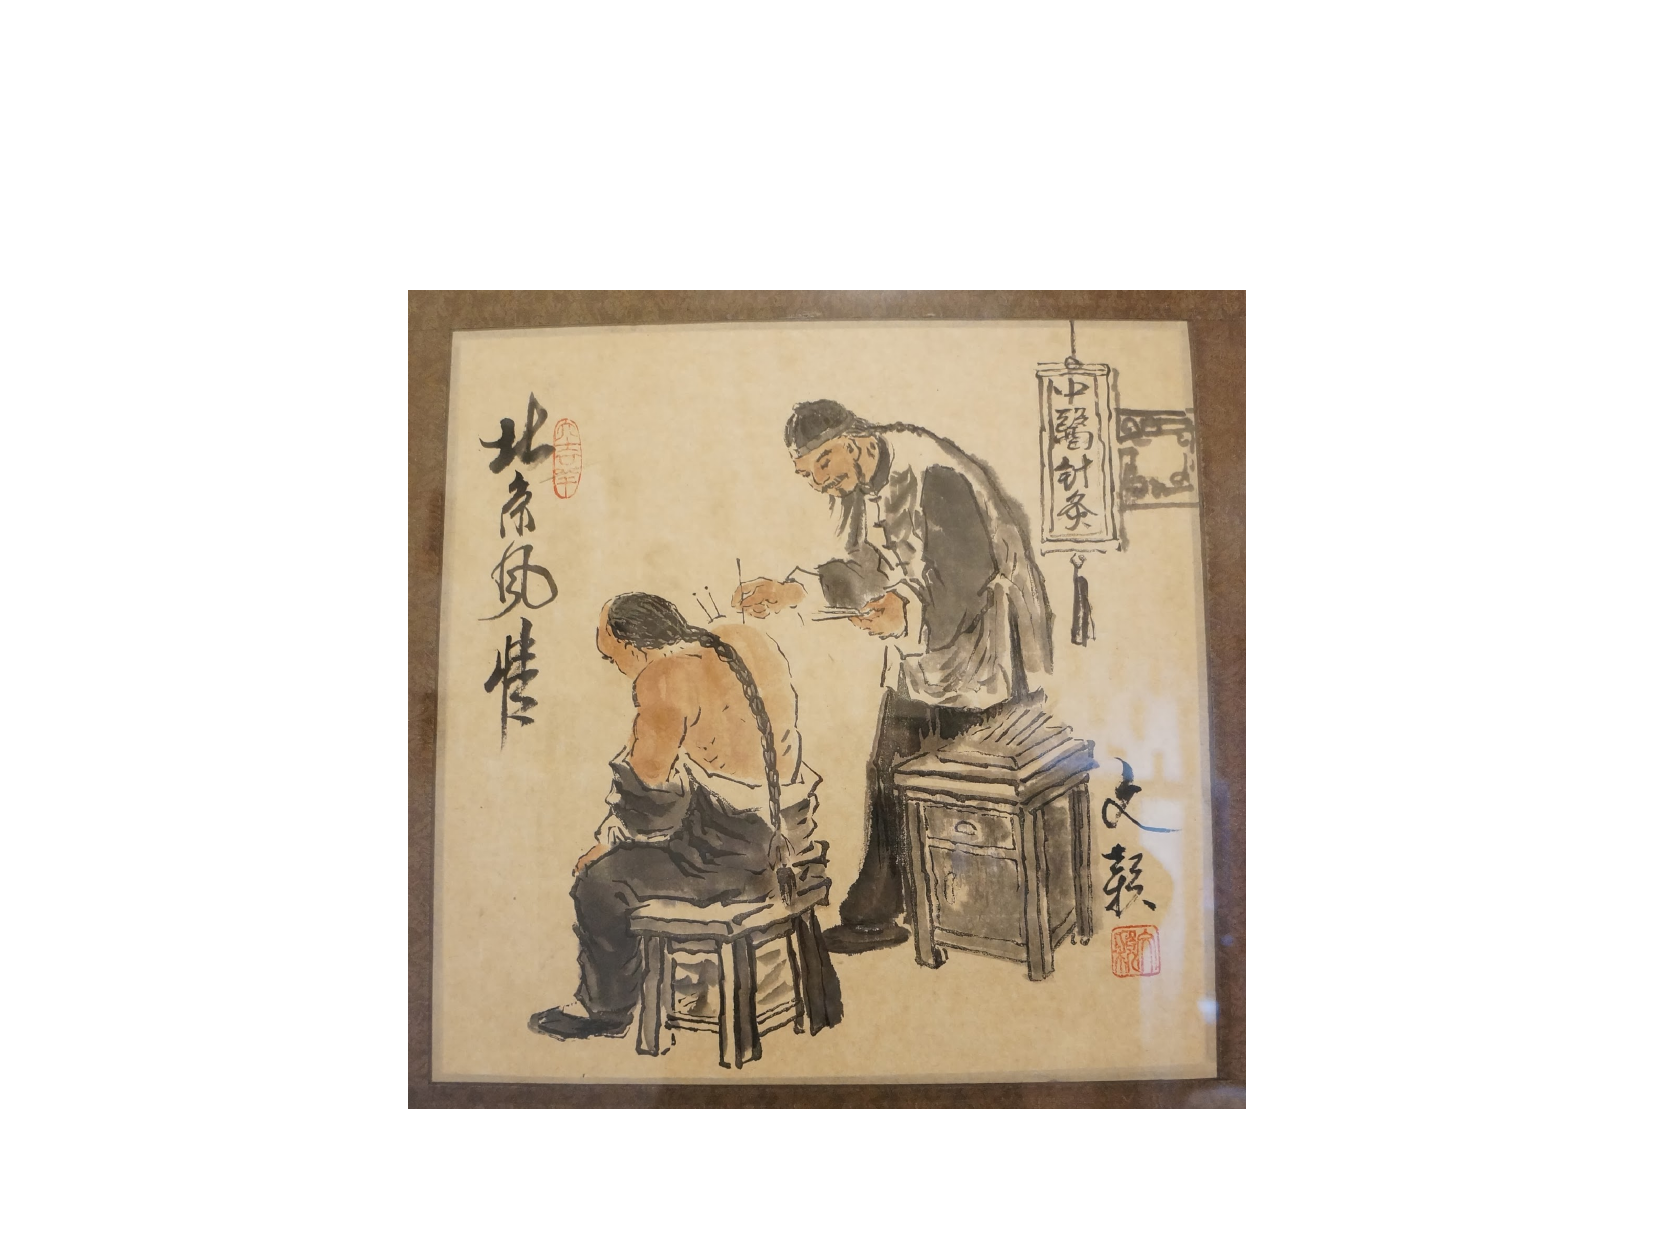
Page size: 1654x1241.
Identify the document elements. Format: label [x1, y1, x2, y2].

picture [408, 290, 1246, 1109]
